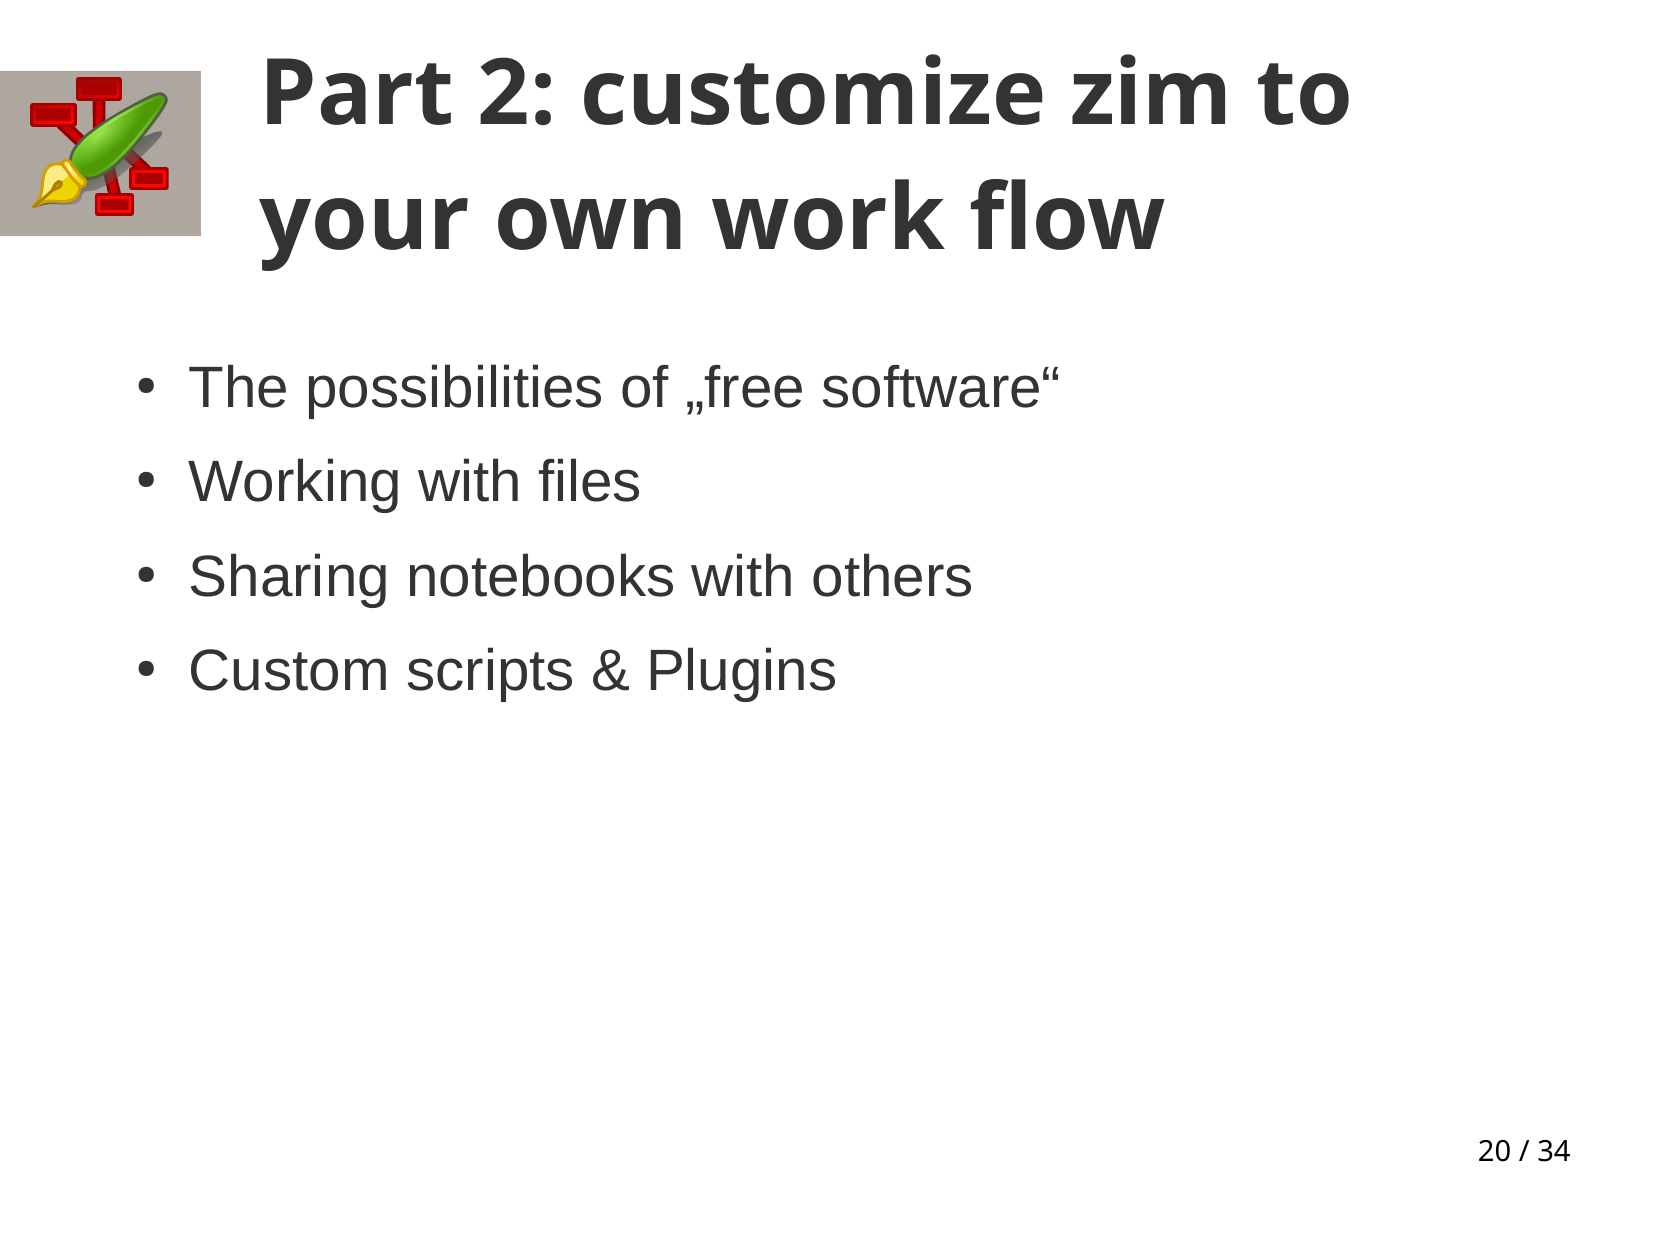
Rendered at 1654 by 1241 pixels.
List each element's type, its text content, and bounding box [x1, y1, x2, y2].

title Part 2: customize zim to your own work flow [224, 44, 1571, 259]
list The possibilities of „free software“ Working with files Sharing notebooks with others Custom scripts & Plugins [118, 354, 1536, 1074]
